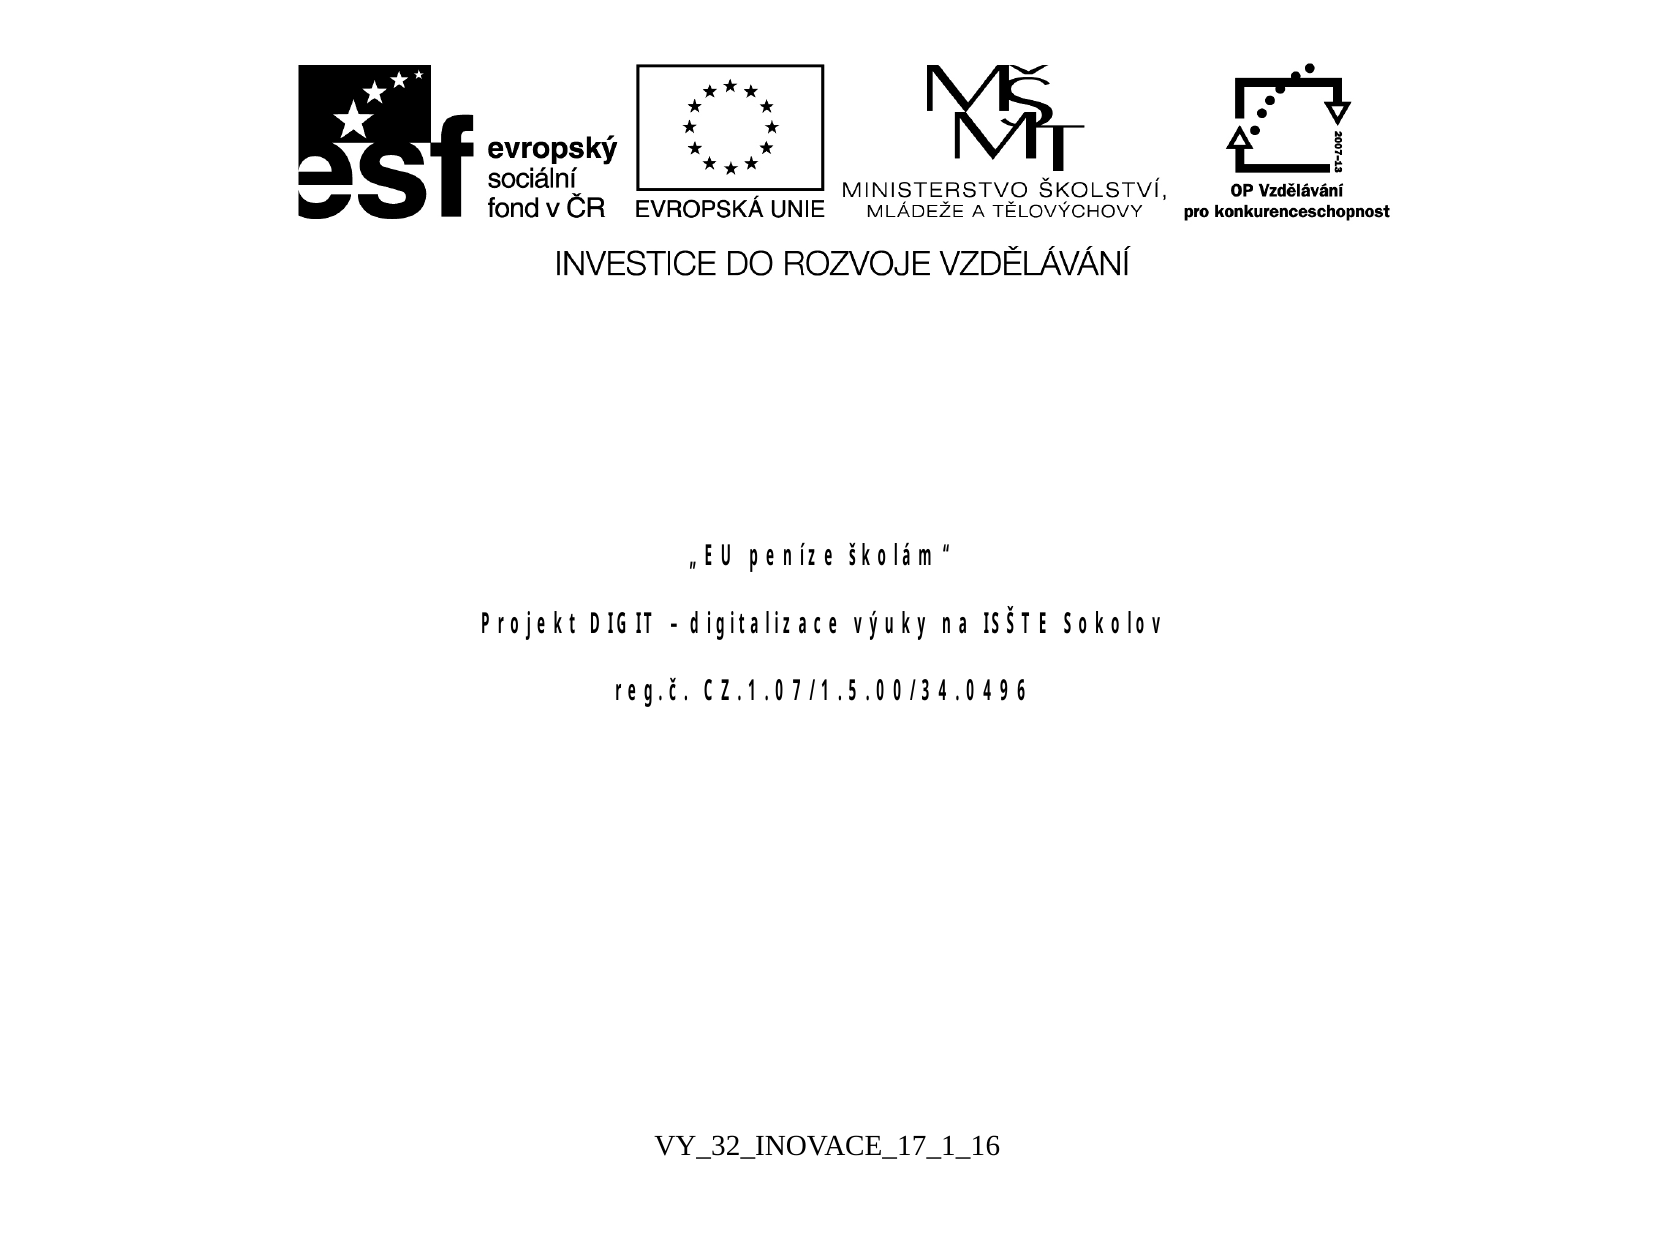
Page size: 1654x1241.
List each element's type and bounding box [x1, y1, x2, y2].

picture [354, 539, 1300, 709]
picture [265, 43, 1423, 296]
